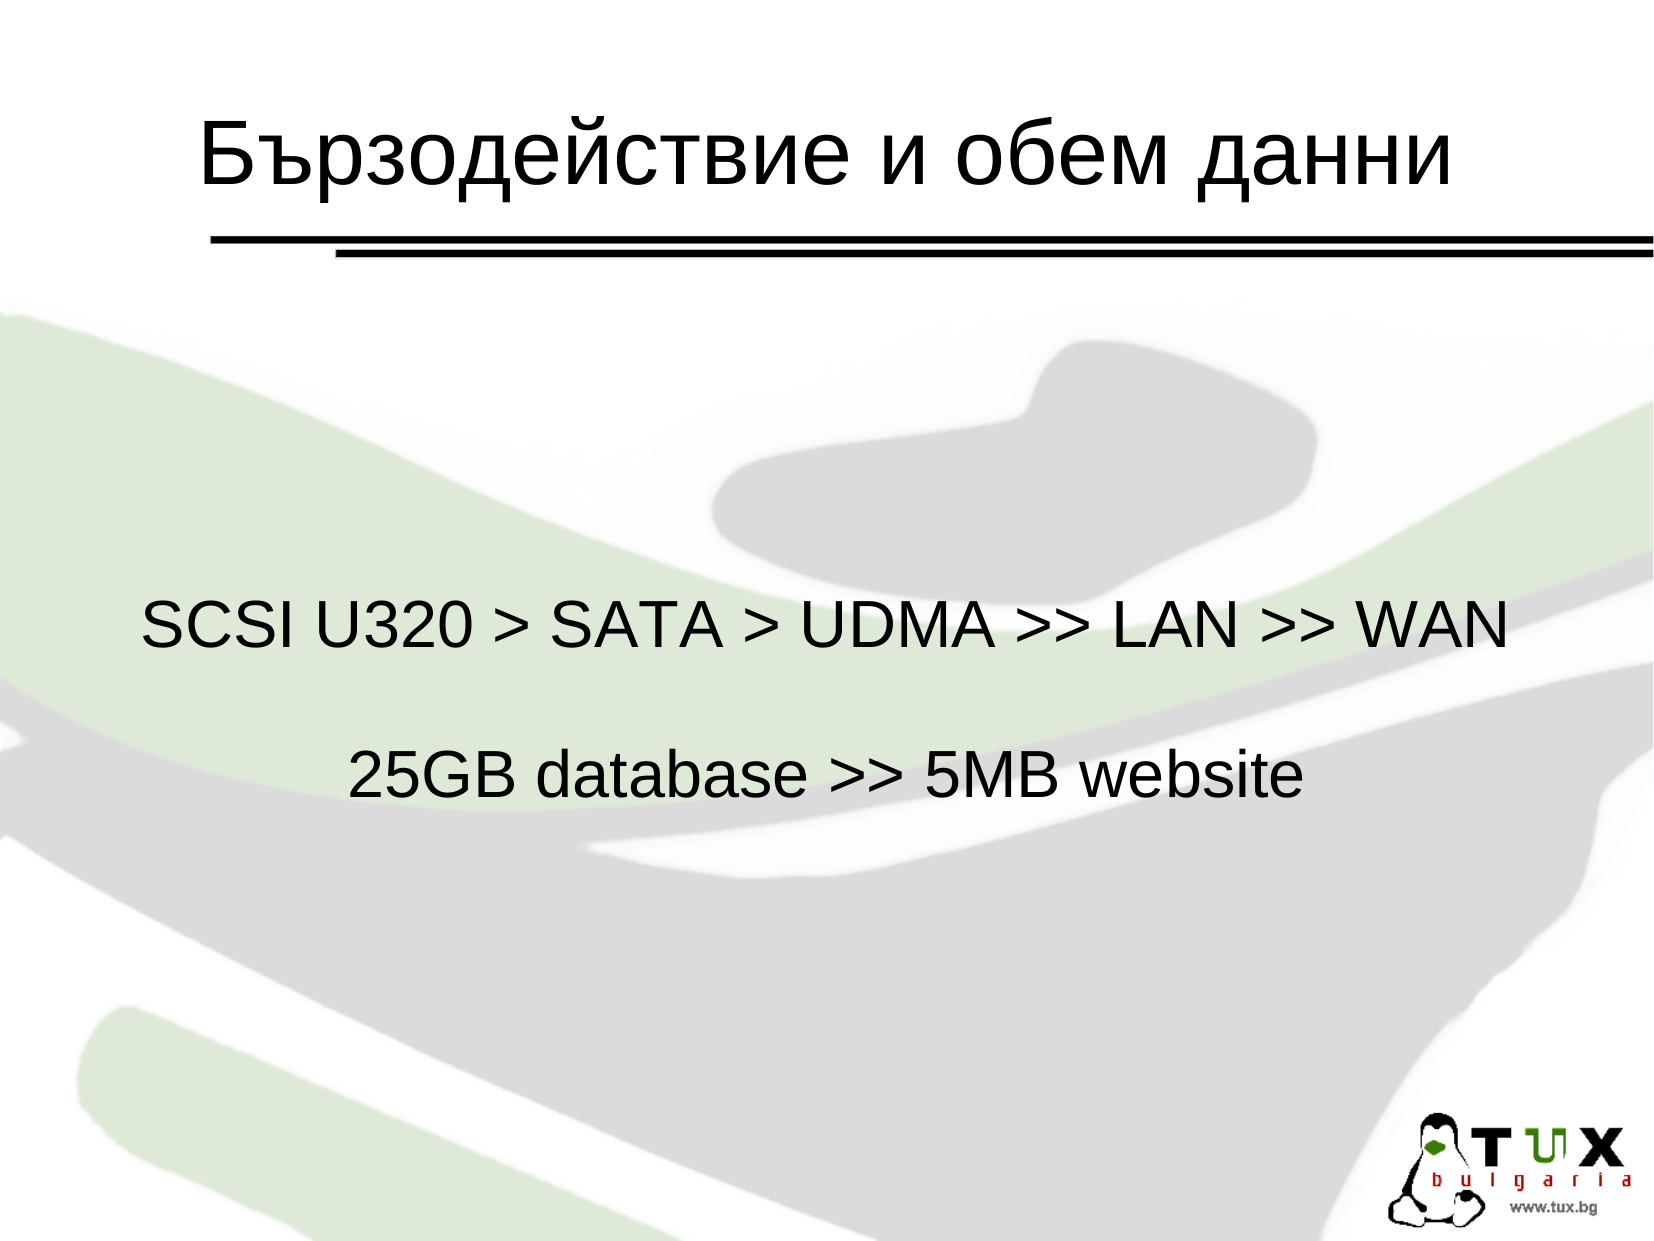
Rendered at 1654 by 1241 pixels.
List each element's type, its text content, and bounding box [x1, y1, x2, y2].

picture [0, 0, 1654, 1241]
title Бързодействие и обем данни [82, 49, 1571, 257]
subtitle SCSI U320 > SATA > UDMA >> LAN >> WAN 25GB database >> 5MB website [82, 308, 1571, 1091]
